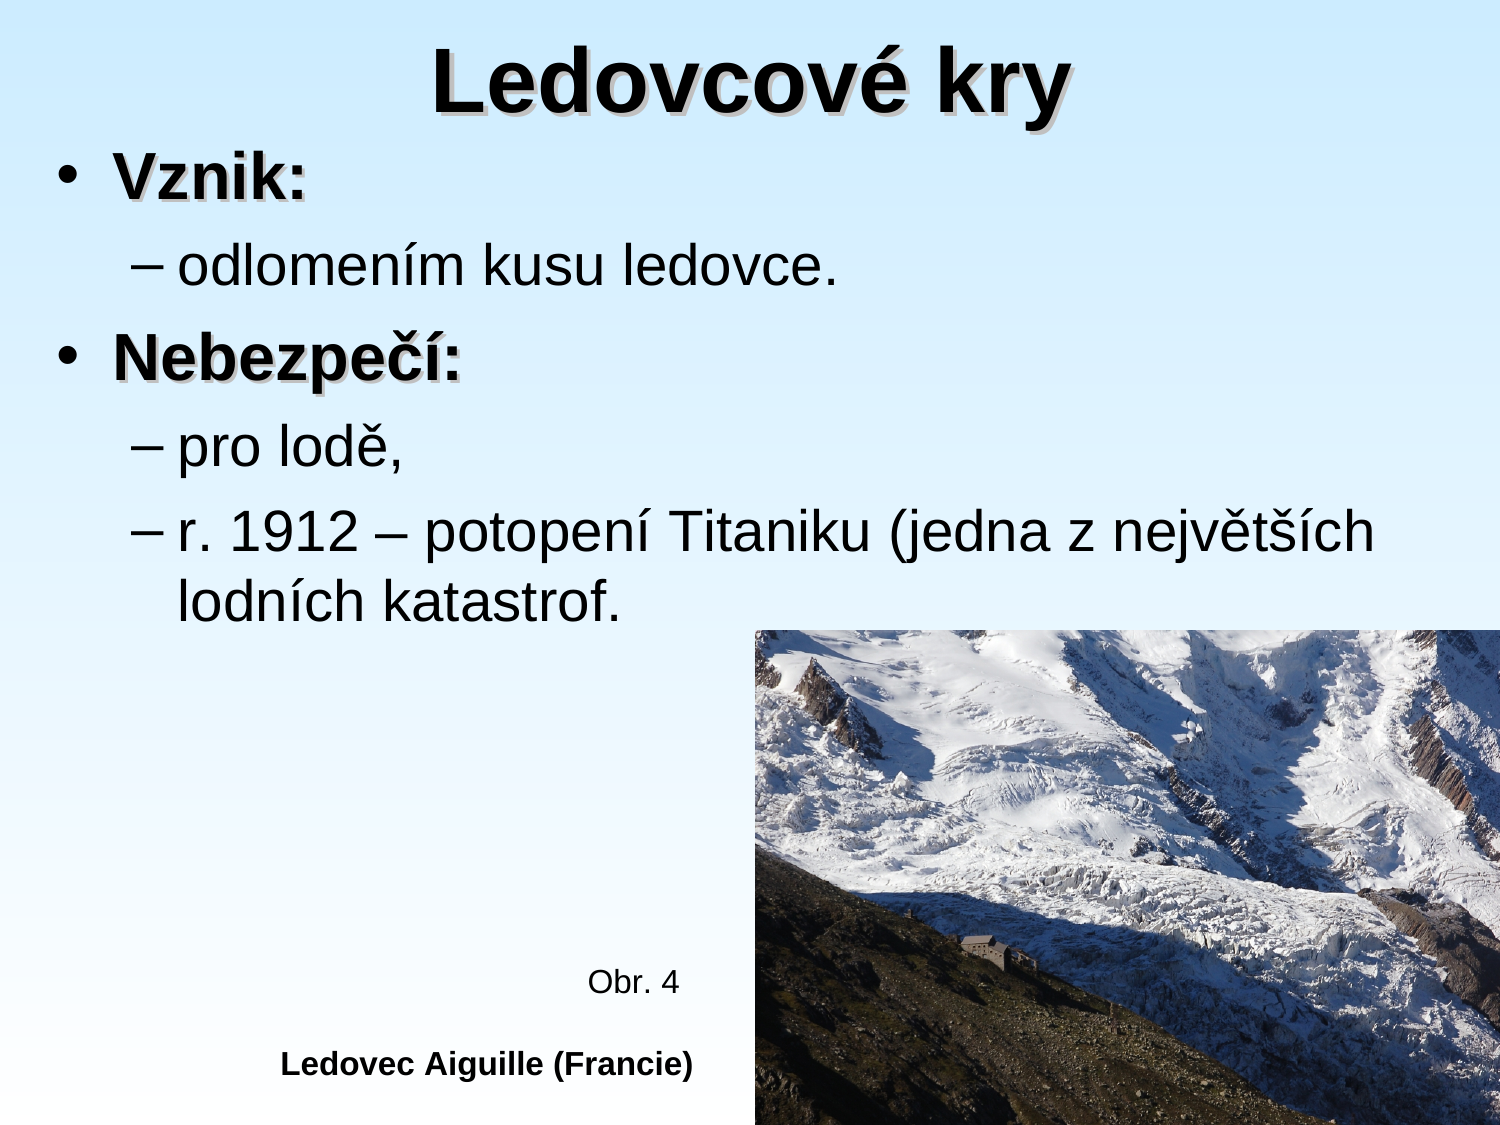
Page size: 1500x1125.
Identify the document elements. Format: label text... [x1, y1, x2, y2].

title Ledovcové kry [76, 0, 1427, 125]
list Vznik: odlomením kusu ledovce. Nebezpečí: pro lodě, r. 1912 – potopení Titaniku (jedna z největších lodních katastrof. [41, 125, 1500, 646]
text_box Ledovec Aiguille (Francie) [265, 1034, 751, 1091]
text_box Obr. 4 [572, 952, 727, 1008]
picture [755, 630, 1500, 1125]
